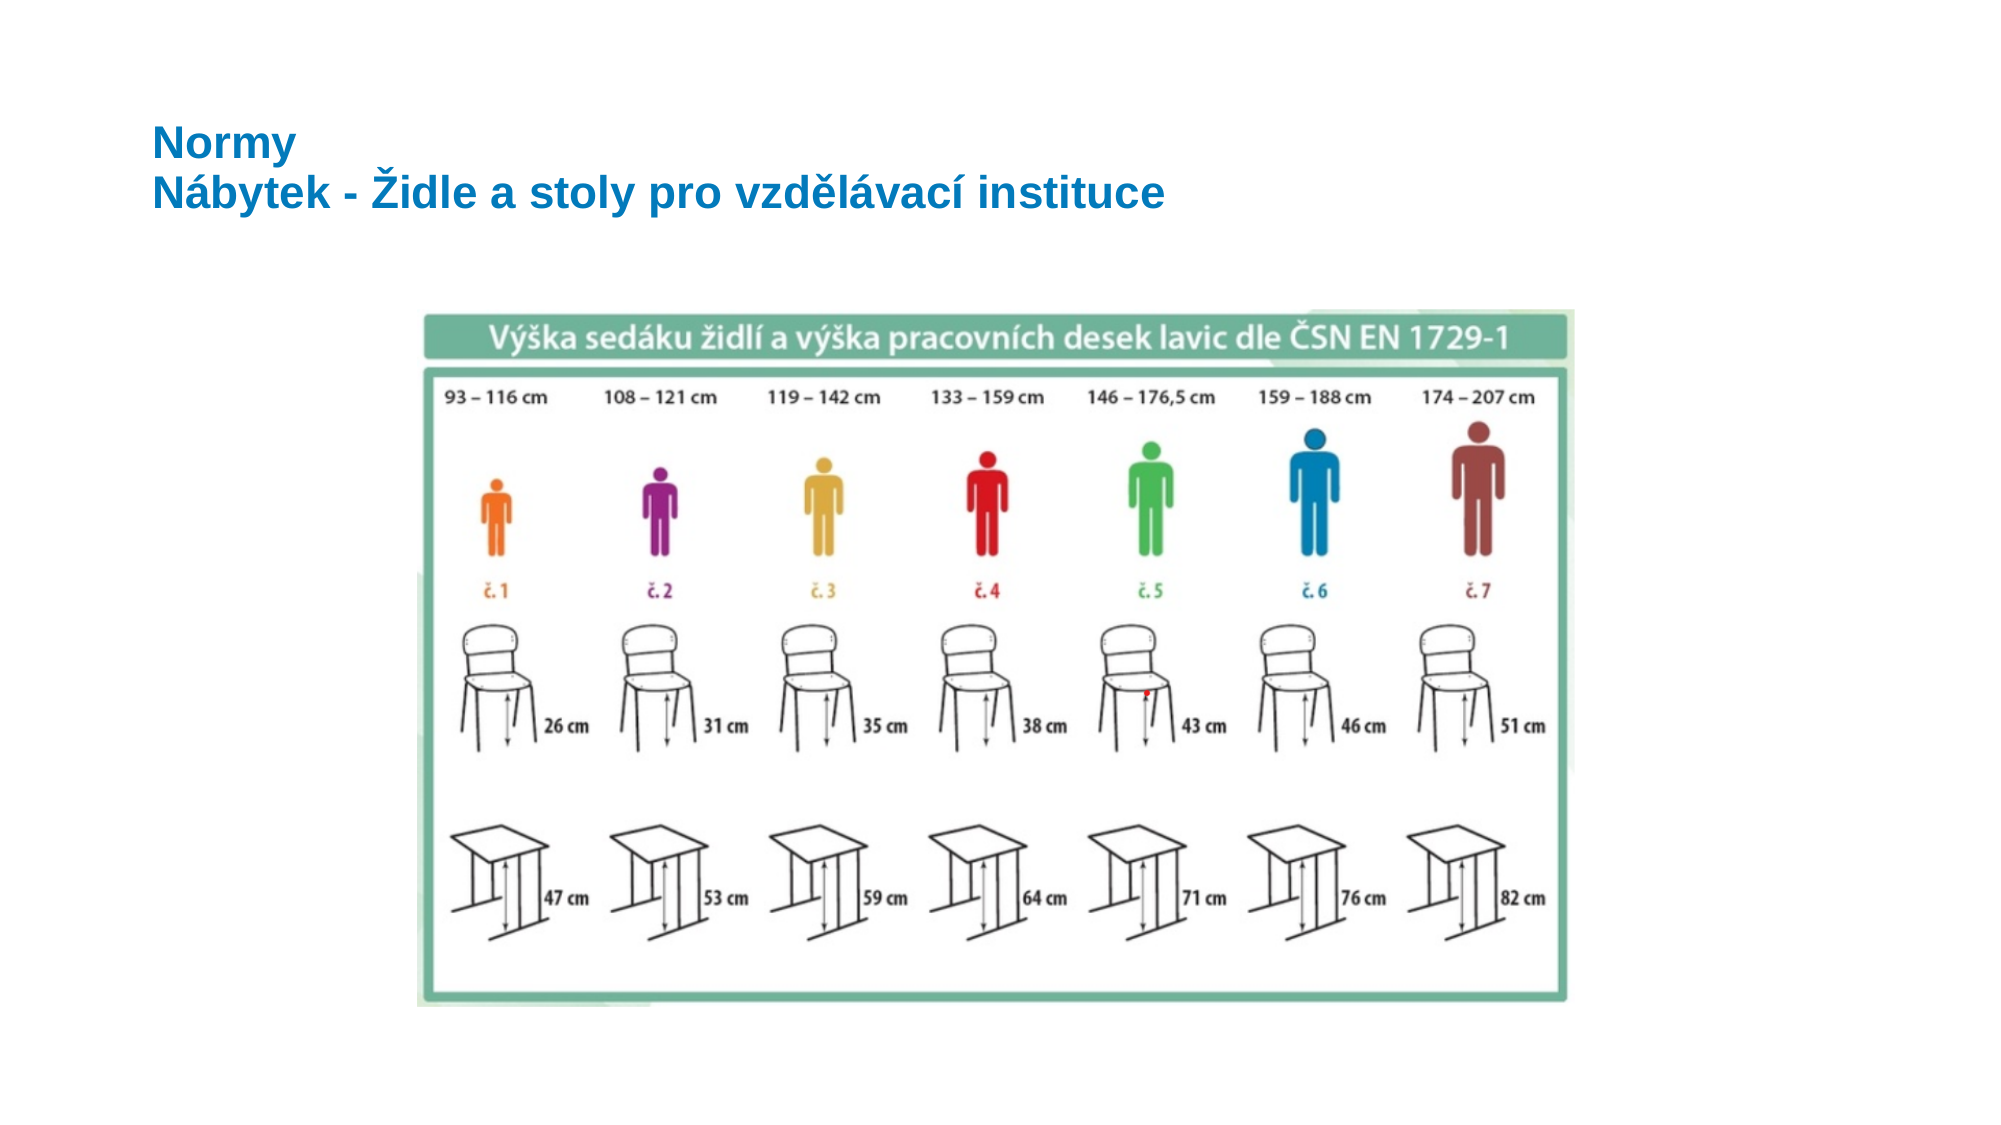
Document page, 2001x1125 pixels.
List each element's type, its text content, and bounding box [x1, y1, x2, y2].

title Normy Nábytek - Židle a stoly pro vzdělávací instituce [137, 59, 1863, 278]
picture [416, 302, 1584, 1011]
